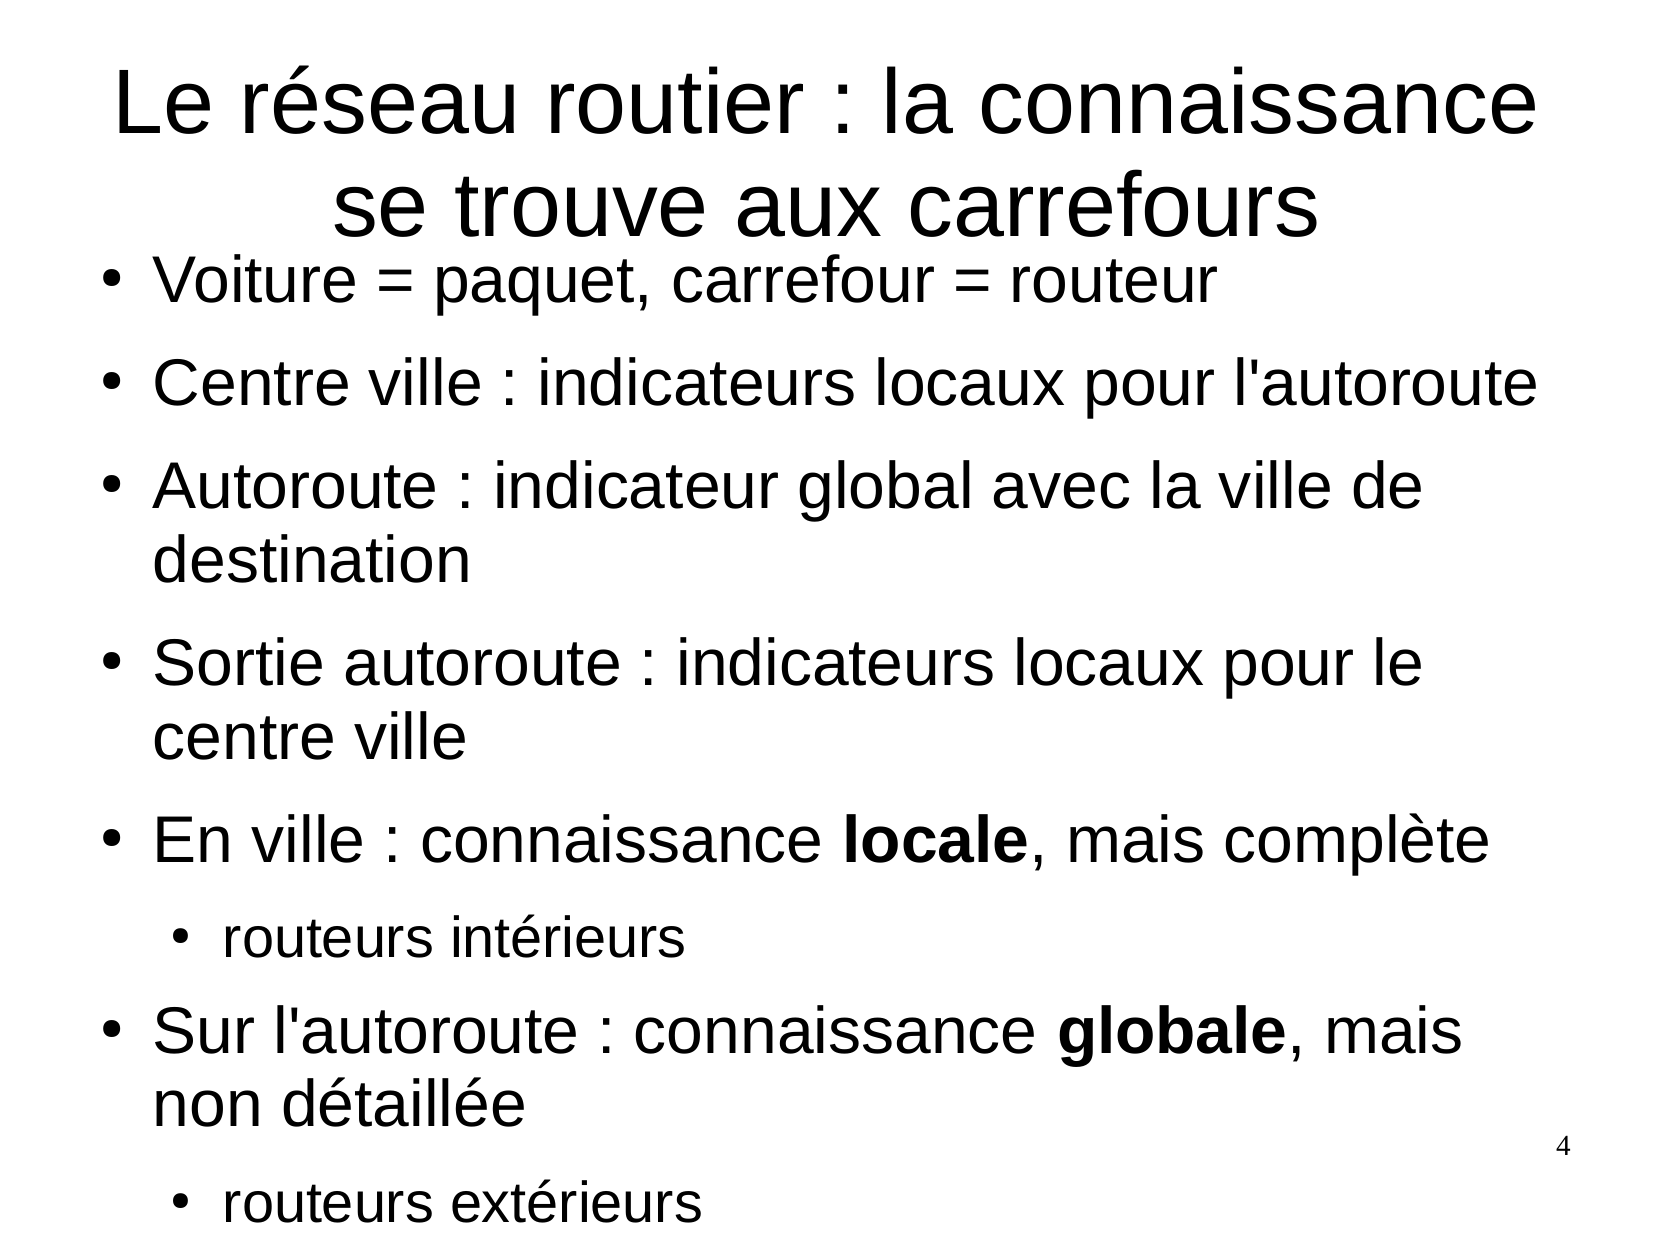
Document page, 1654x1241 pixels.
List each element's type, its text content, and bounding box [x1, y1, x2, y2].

title Le réseau routier : la connaissance se trouve aux carrefours [82, 50, 1571, 242]
list Voiture = paquet, carrefour = routeur Centre ville : indicateurs locaux pour l'autoroute Autoroute : indicateur global avec la ville de destination Sortie autoroute : indicateurs locaux pour le centre ville En ville : connaissance locale, mais complète routeurs intérieurs Sur l'autoroute : connaissance globale, mais non détaillée routeurs extérieurs [82, 242, 1571, 1241]
